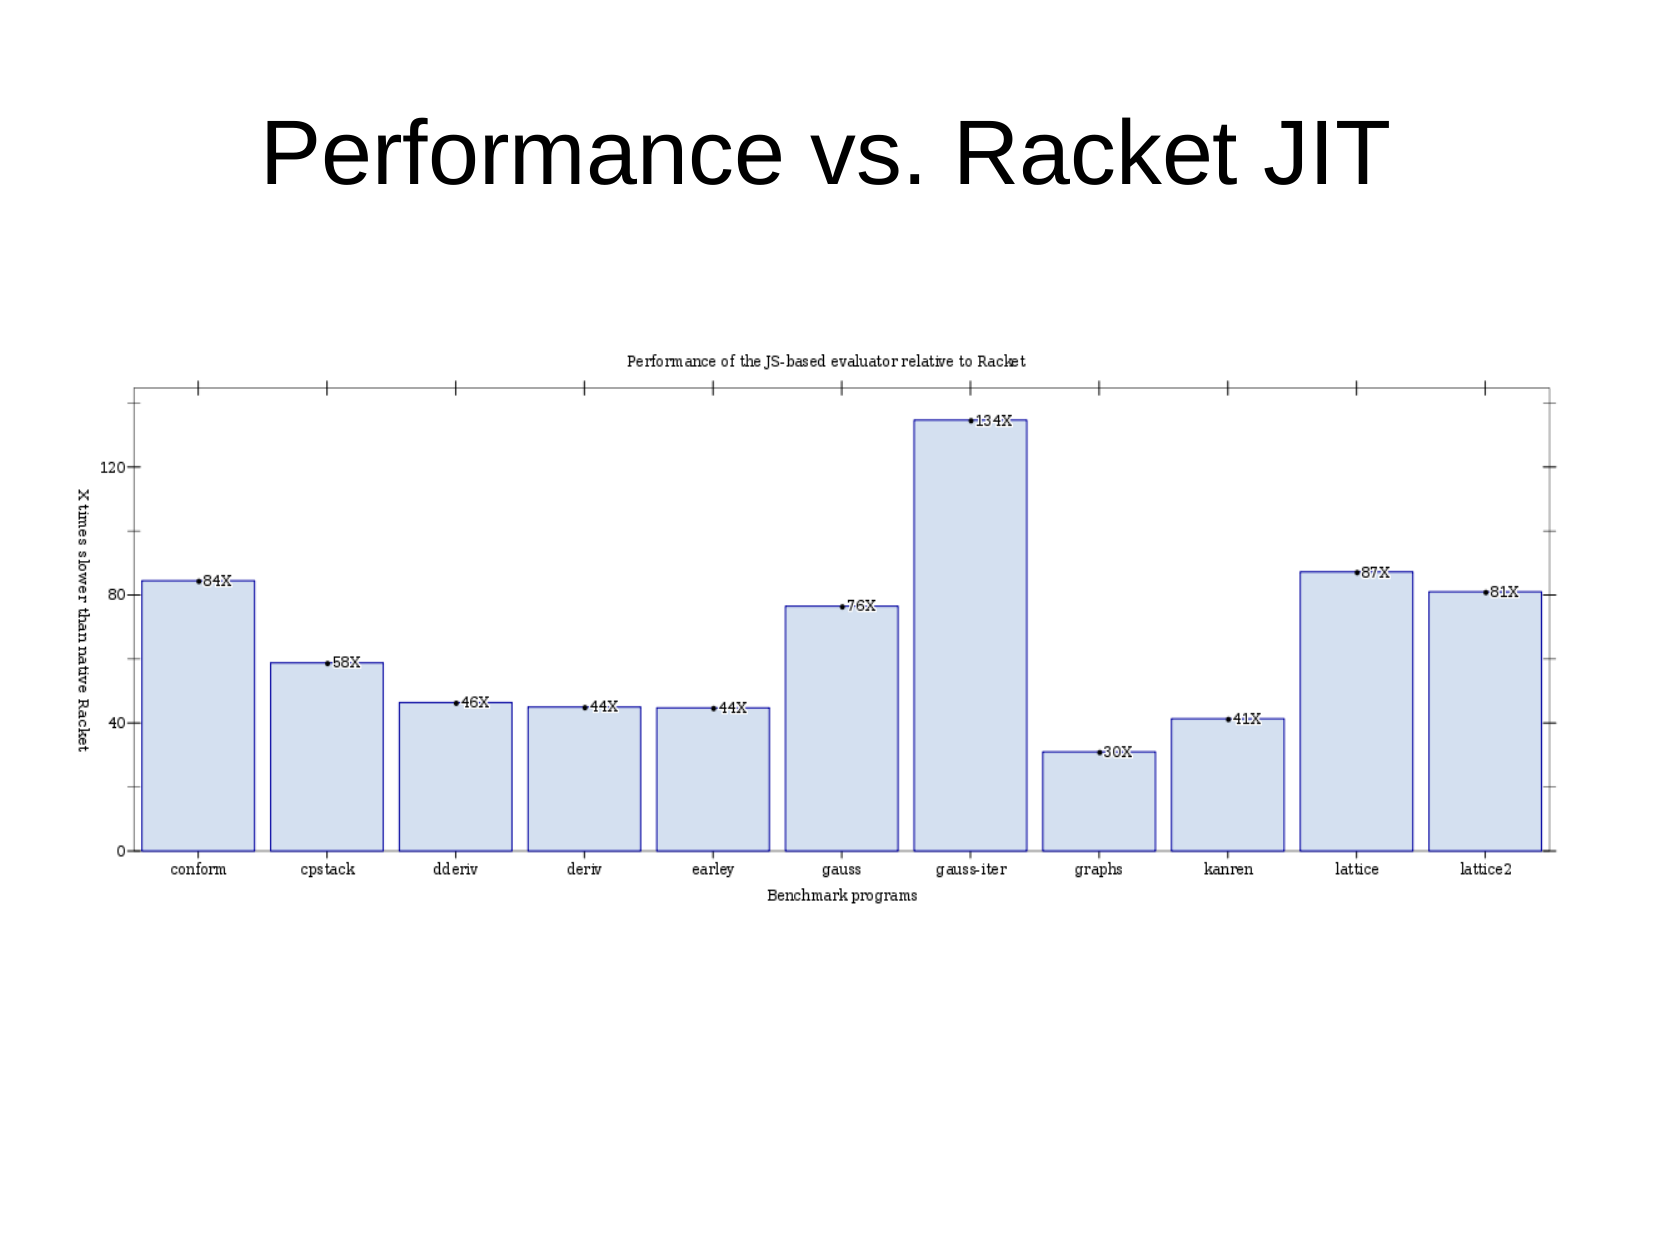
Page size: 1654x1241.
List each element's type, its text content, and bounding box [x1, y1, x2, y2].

title Performance vs. Racket JIT [82, 56, 1571, 250]
picture [75, 353, 1576, 905]
